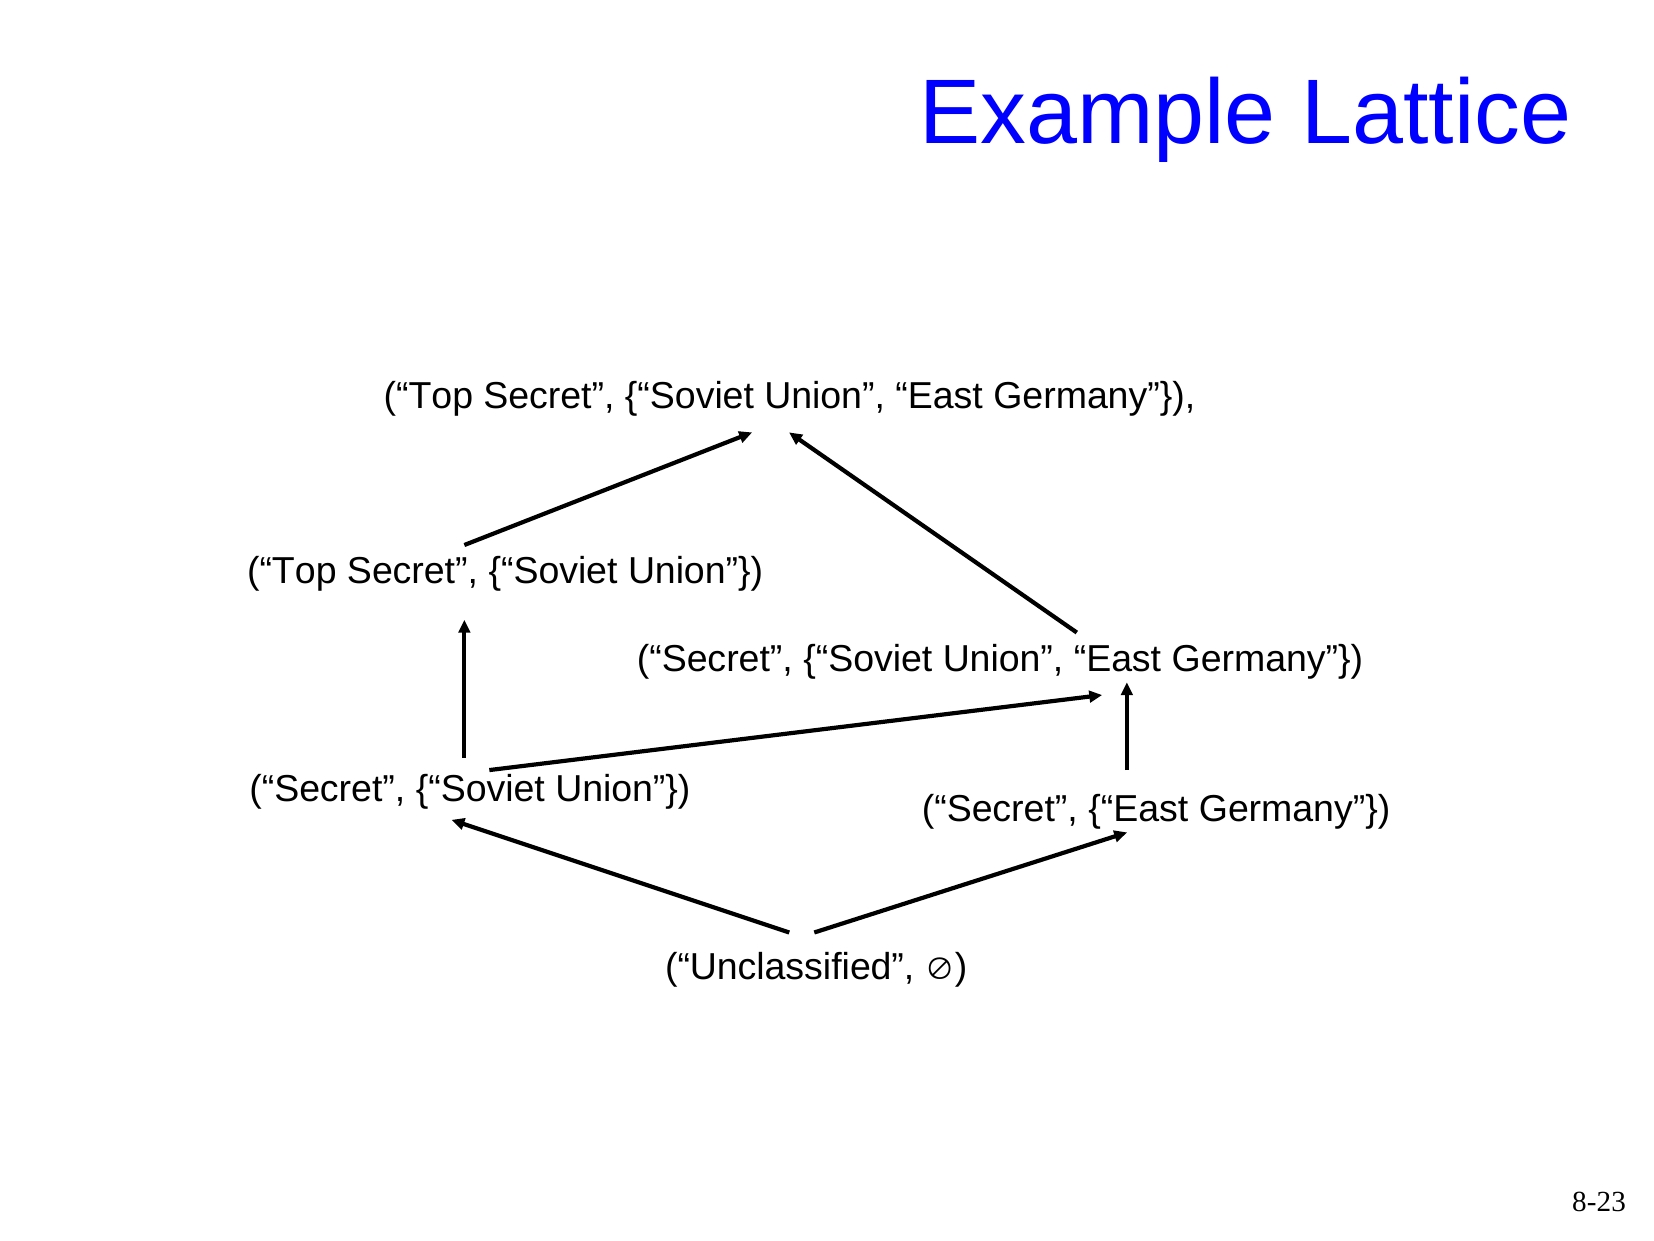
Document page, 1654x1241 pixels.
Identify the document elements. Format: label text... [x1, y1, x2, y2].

text_box (“Unclassified”, ) [650, 940, 983, 1035]
text_box (“Secret”, {“Soviet Union”, “East Germany”}) [622, 632, 1389, 688]
text_box (“Top Secret”, {“Soviet Union”}) [232, 545, 789, 600]
title Example Lattice [84, 11, 1573, 219]
text_box (“Secret”, {“Soviet Union”}) [234, 762, 716, 818]
text_box (“Top Secret”, {“Soviet Union”, “East Germany”}), [368, 370, 1222, 425]
text_box (“Secret”, {“East Germany”}) [907, 782, 1417, 838]
